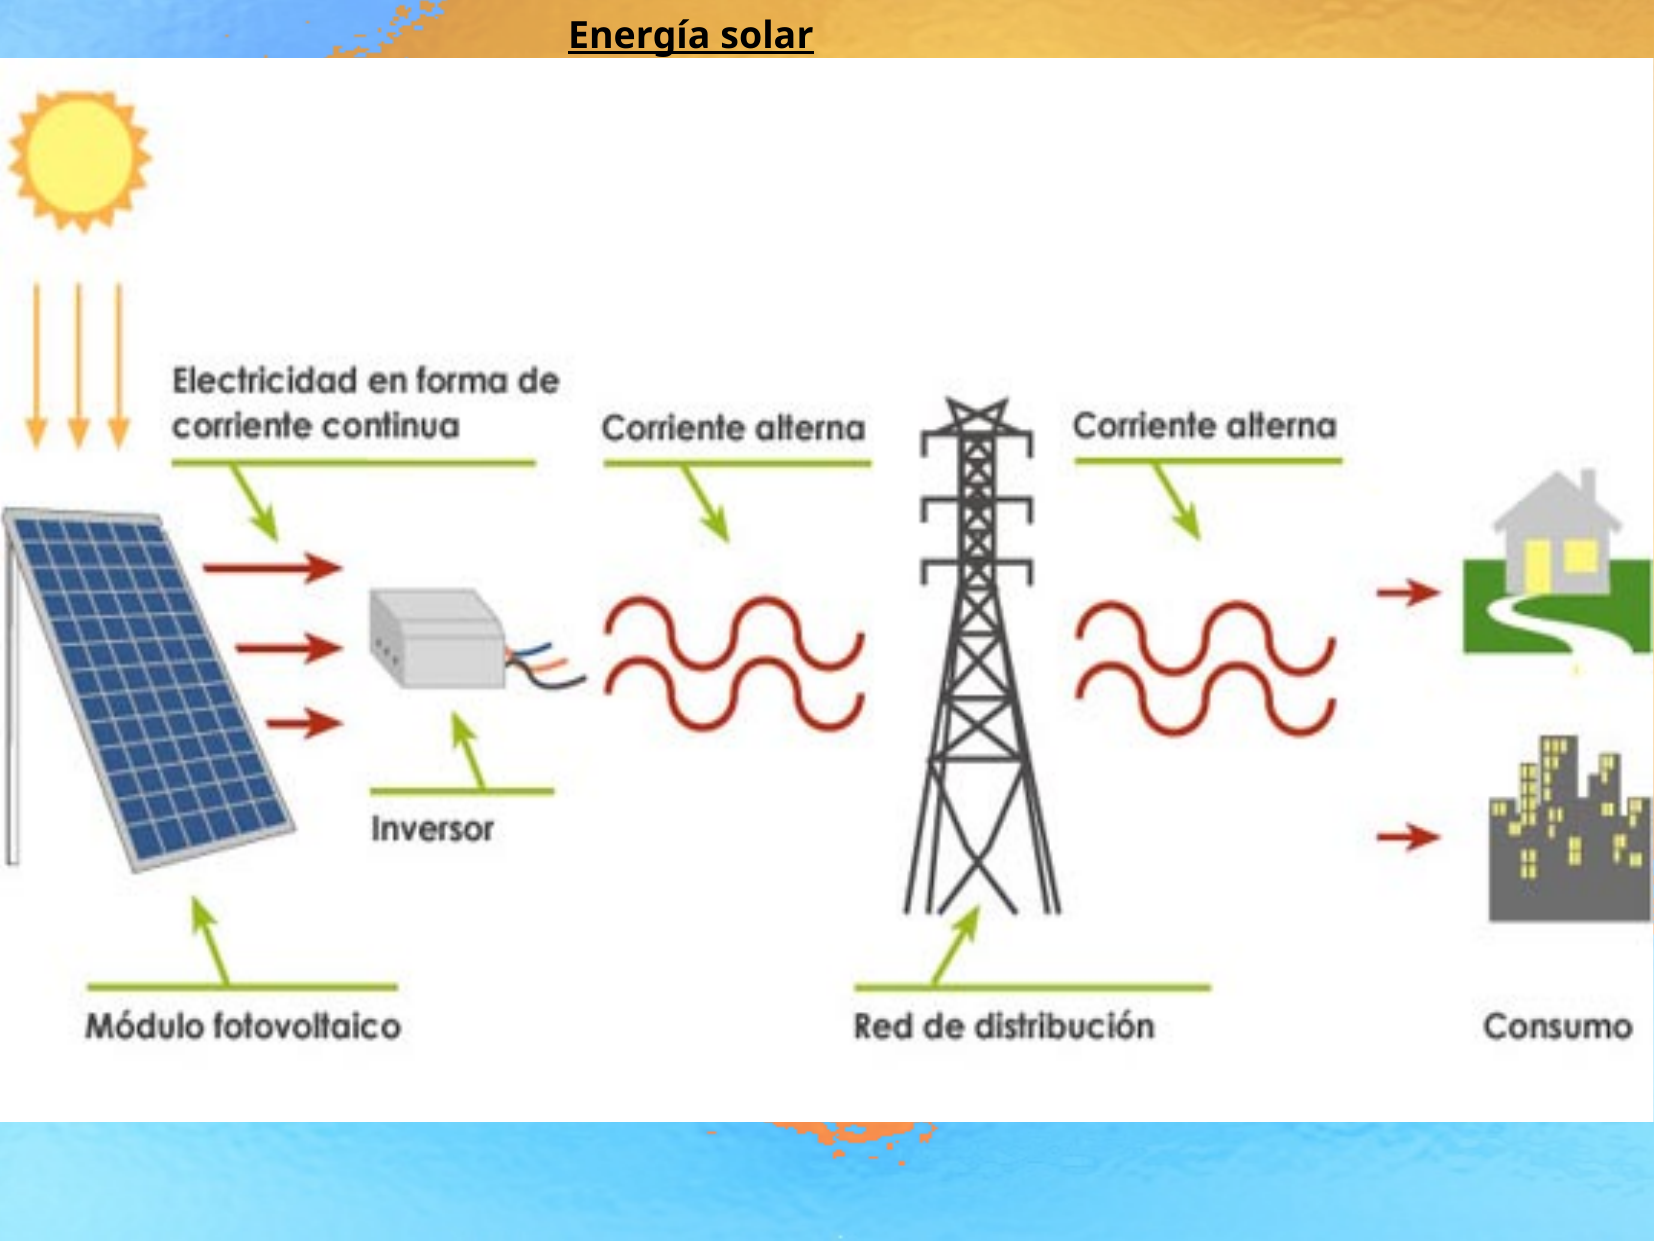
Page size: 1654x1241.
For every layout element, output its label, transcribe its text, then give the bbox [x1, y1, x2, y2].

picture [0, 0, 1654, 1241]
text_box Energía solar [553, 0, 862, 58]
